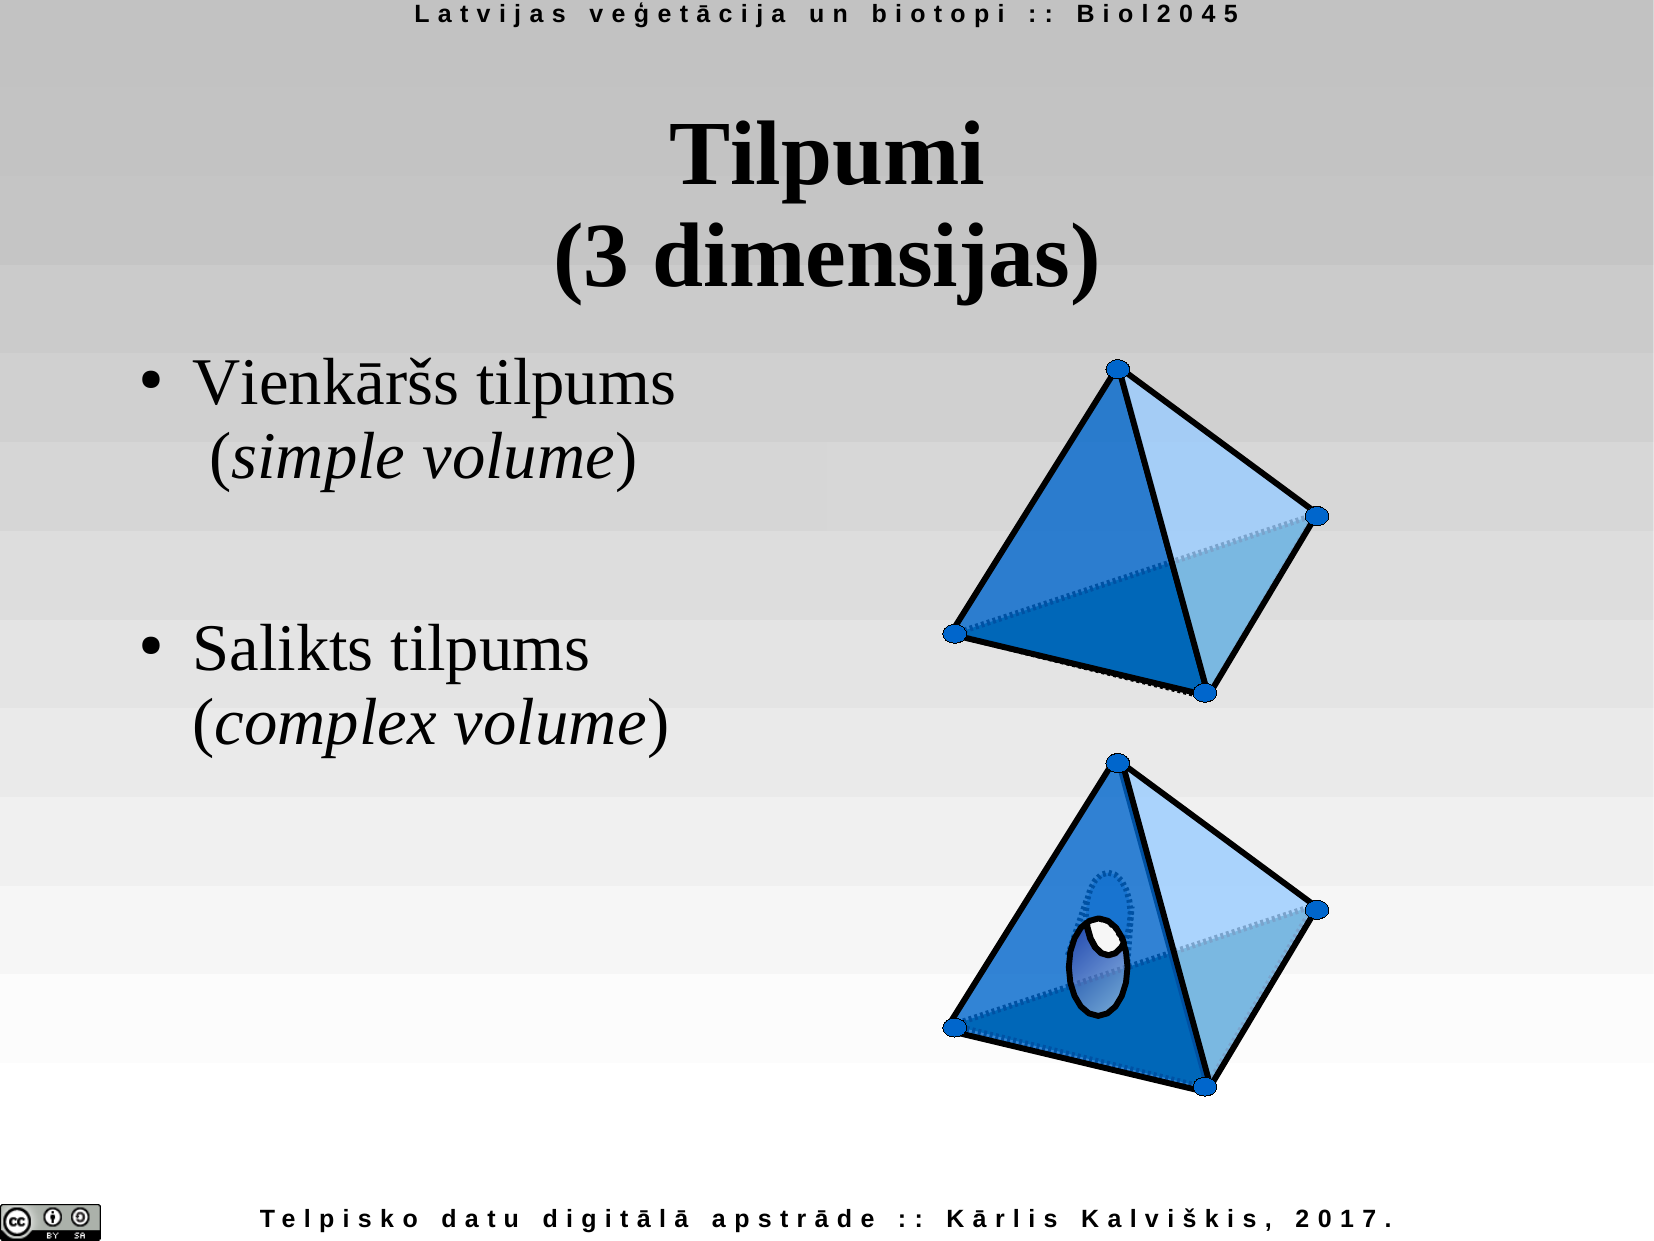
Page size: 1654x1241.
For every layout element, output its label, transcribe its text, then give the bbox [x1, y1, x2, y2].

text_box [942, 359, 1329, 703]
picture [0, 0, 1654, 1241]
list Vienkāršs tilpums (simple volume) Salikts tilpums (complex volume) [121, 344, 1534, 1127]
text_box [942, 753, 1329, 1097]
title Tilpumi (3 dimensijas) [121, 102, 1534, 311]
